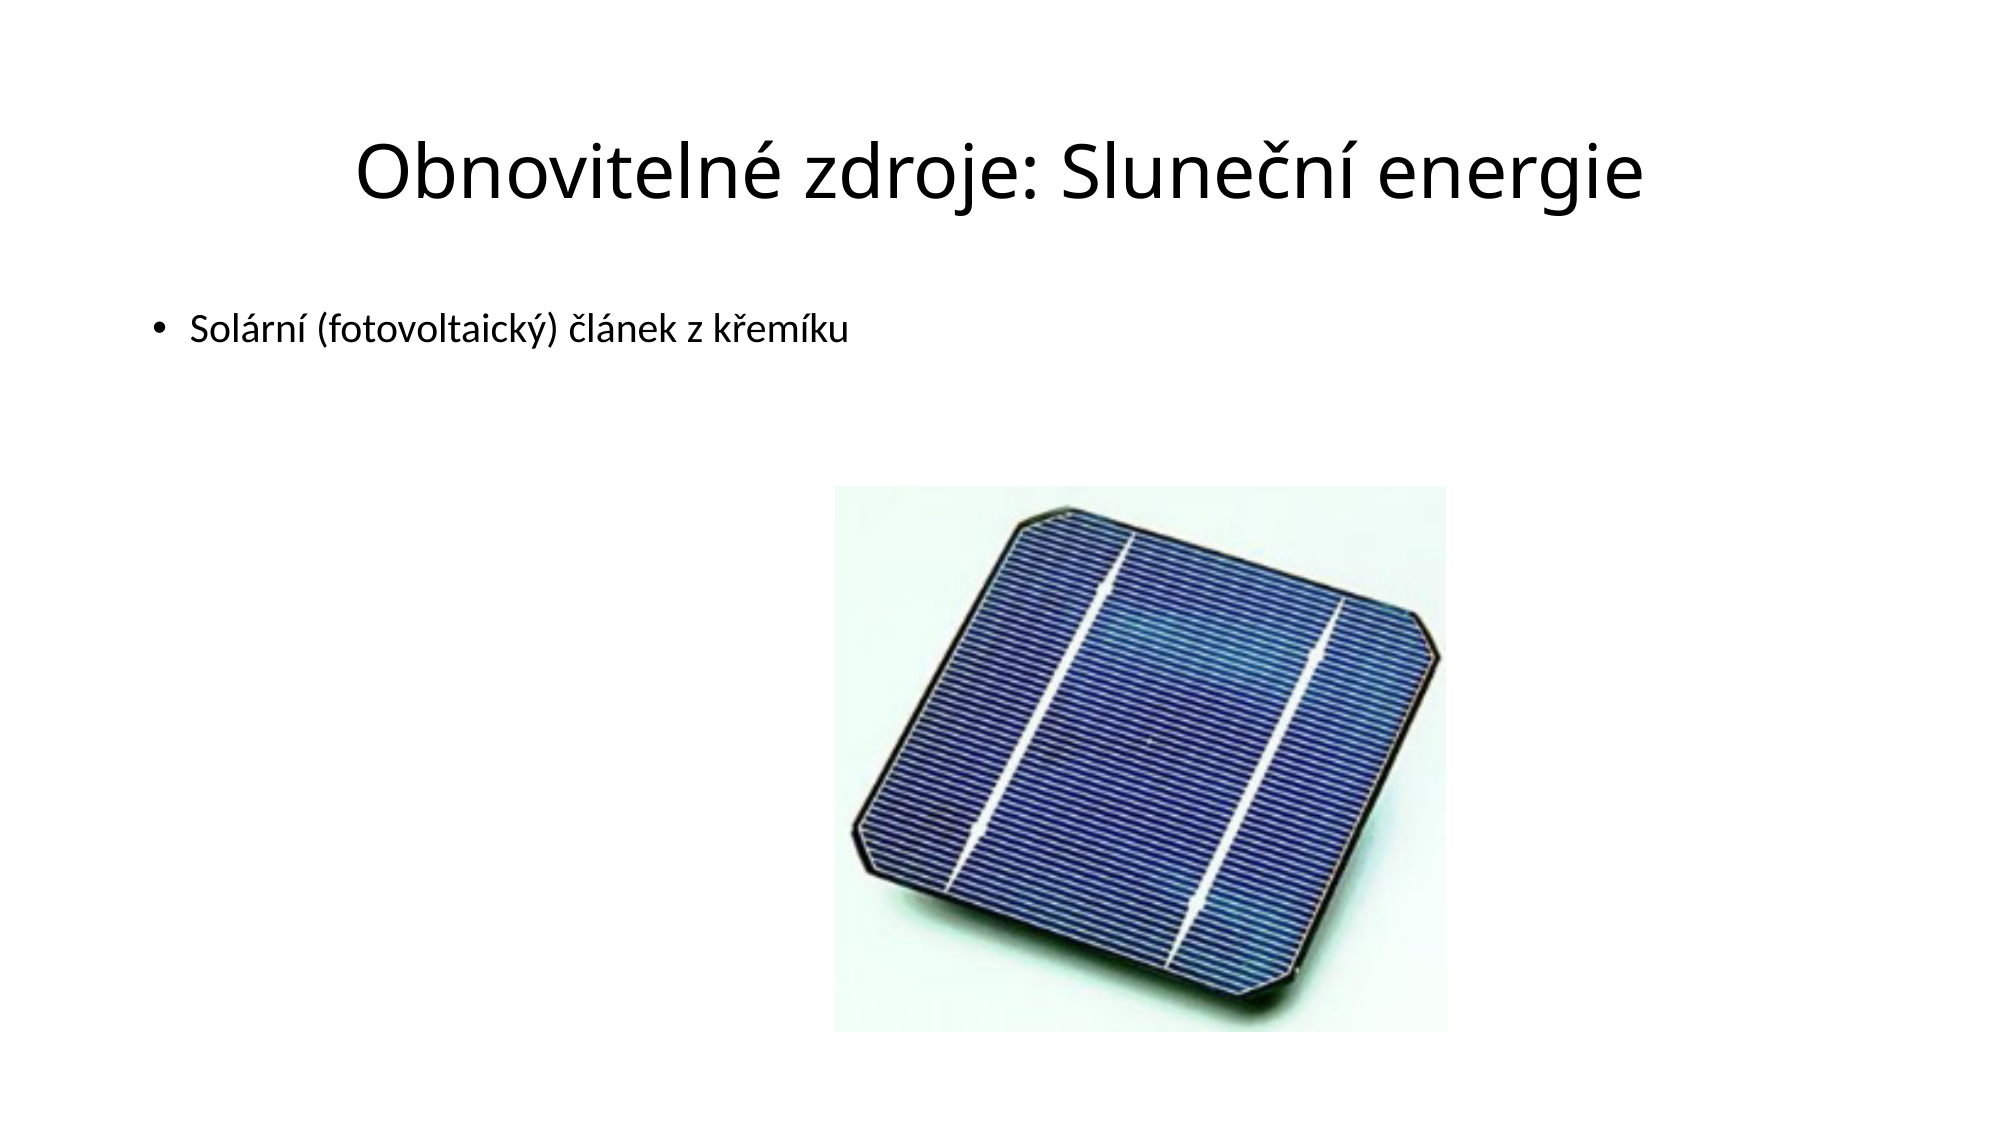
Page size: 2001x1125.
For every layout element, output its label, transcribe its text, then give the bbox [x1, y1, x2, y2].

title Obnovitelné zdroje: Sluneční energie [137, 59, 1863, 278]
picture [835, 486, 1446, 1032]
list Solární (fotovoltaický) článek z křemíku [137, 299, 1863, 1014]
